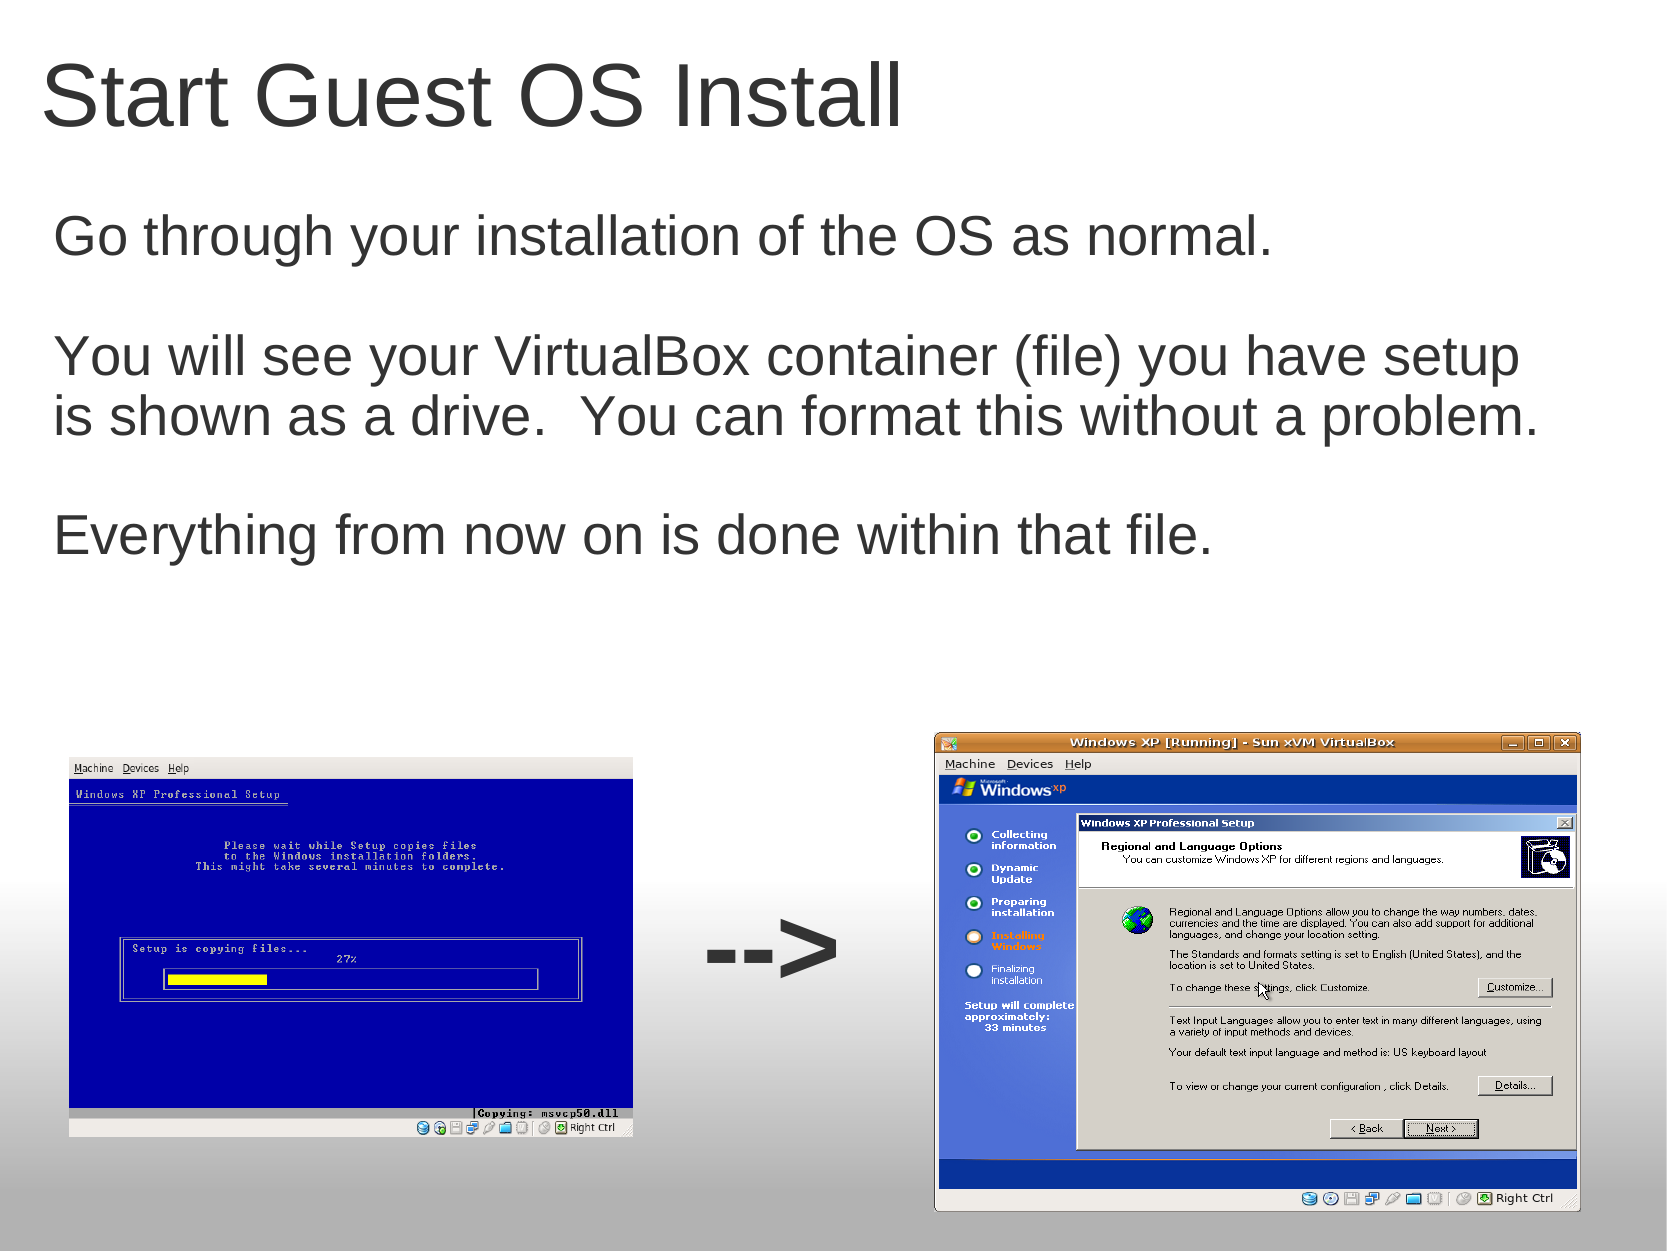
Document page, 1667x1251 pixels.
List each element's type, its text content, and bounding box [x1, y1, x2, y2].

title Start Guest OS Install [40, 50, 1627, 201]
text_box --> [703, 884, 921, 1011]
picture [0, 0, 1667, 1251]
list Go through your installation of the OS as normal. You will see your VirtualBox container (file) you have setup is shown as a drive. You can format this without a problem. Everything from now on is done within that file. [53, 207, 1576, 1167]
